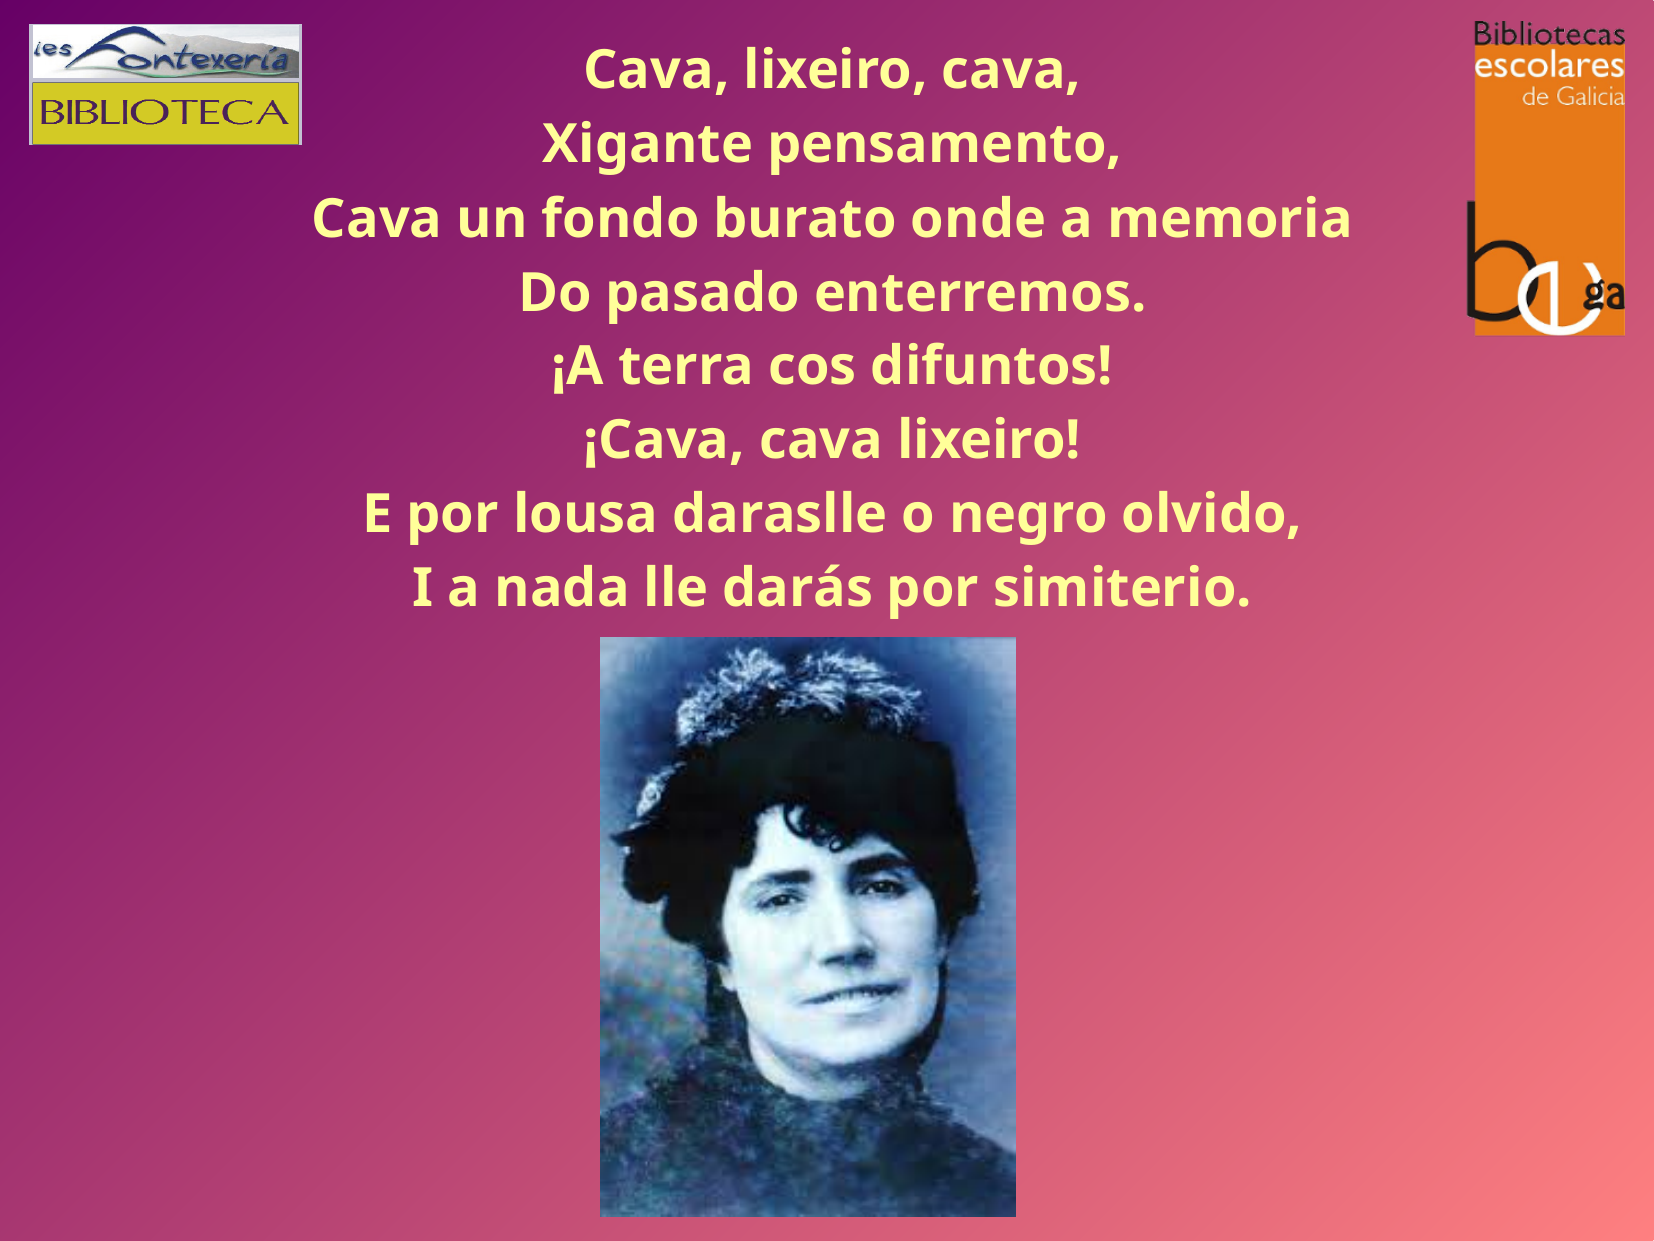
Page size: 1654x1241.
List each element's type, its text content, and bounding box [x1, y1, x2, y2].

picture [29, 24, 302, 145]
picture [1456, 21, 1625, 343]
picture [600, 637, 1016, 1217]
text_box Cava, lixeiro, cava, Xigante pensamento, Cava un fondo burato onde a memoria Do pasado enterremos. ¡A terra cos difuntos! ¡Cava, cava lixeiro! E por lousa daraslle o negro olvido, I a nada lle darás por simiterio. [236, 23, 1430, 603]
